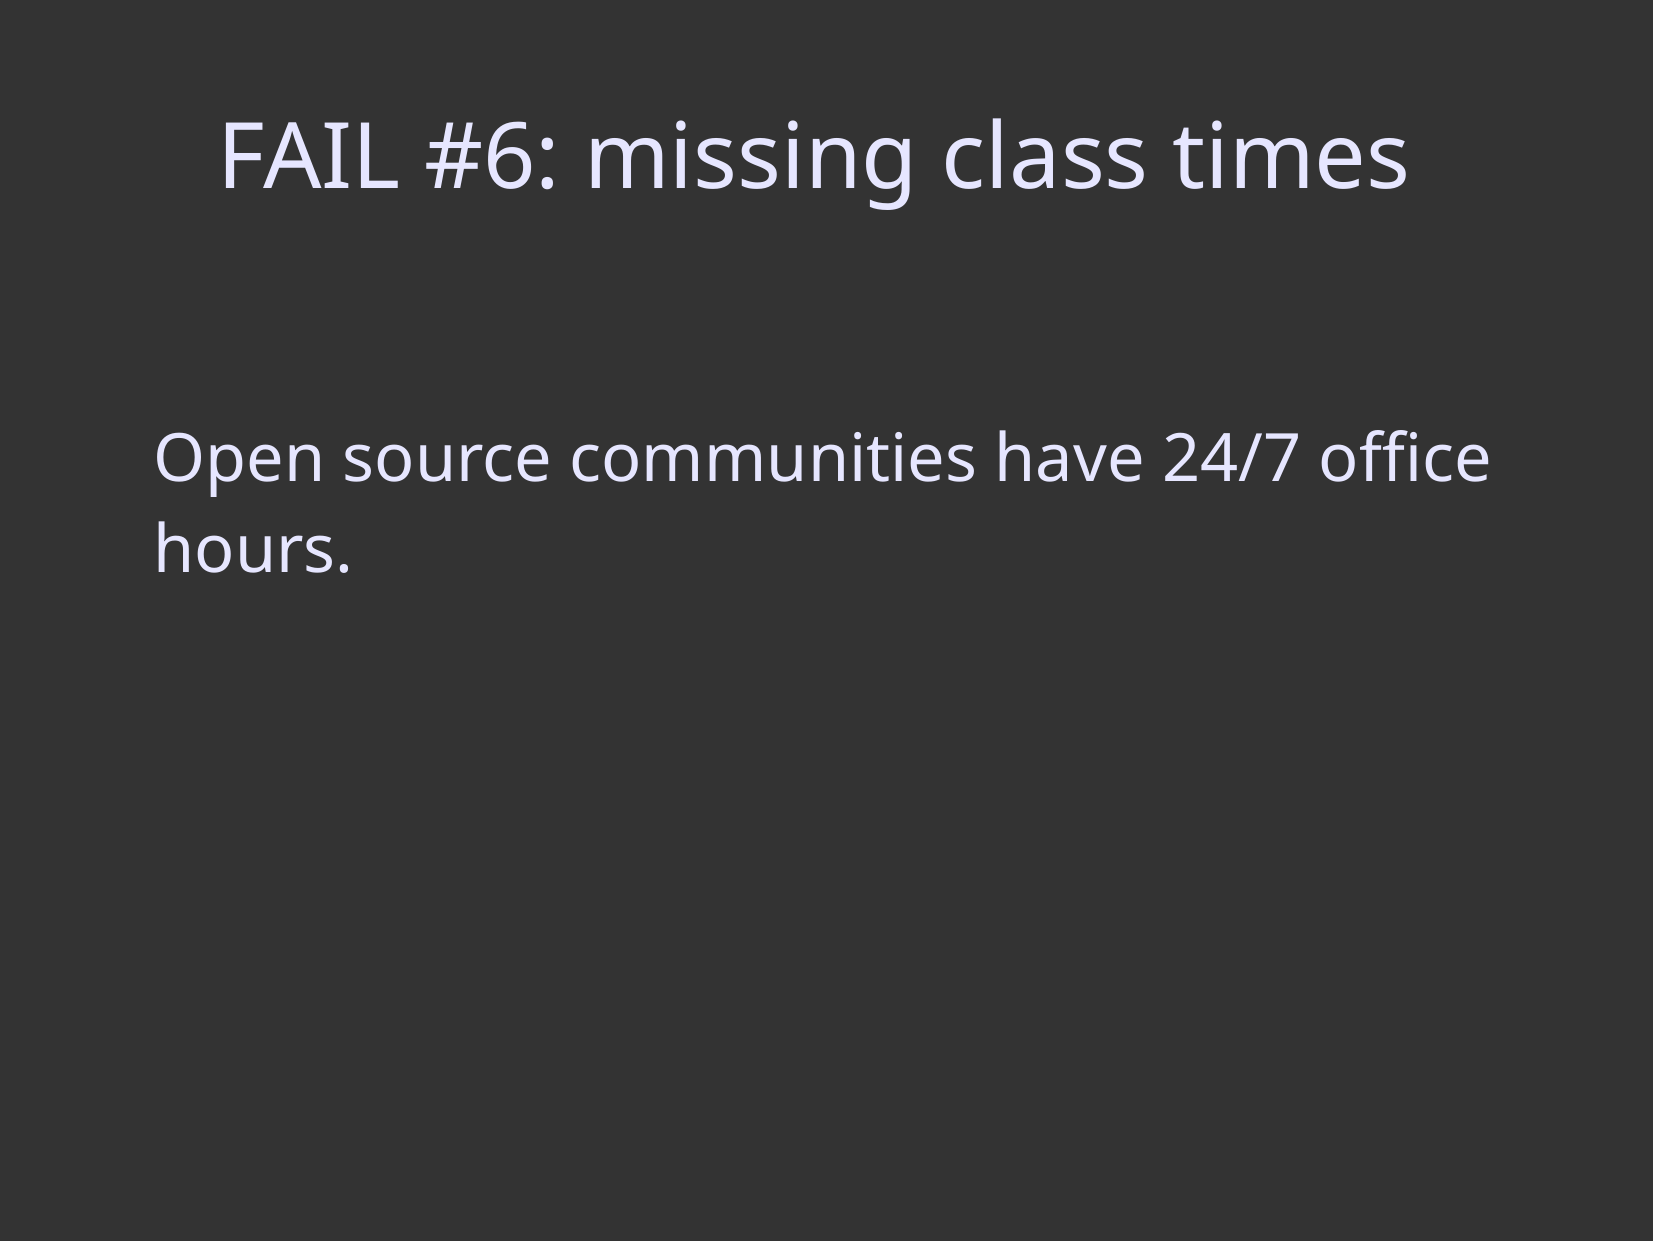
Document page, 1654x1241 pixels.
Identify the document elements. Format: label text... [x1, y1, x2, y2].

list Open source communities have 24/7 office hours. [82, 290, 1571, 1109]
title FAIL #6: missing class times [82, 27, 1571, 279]
